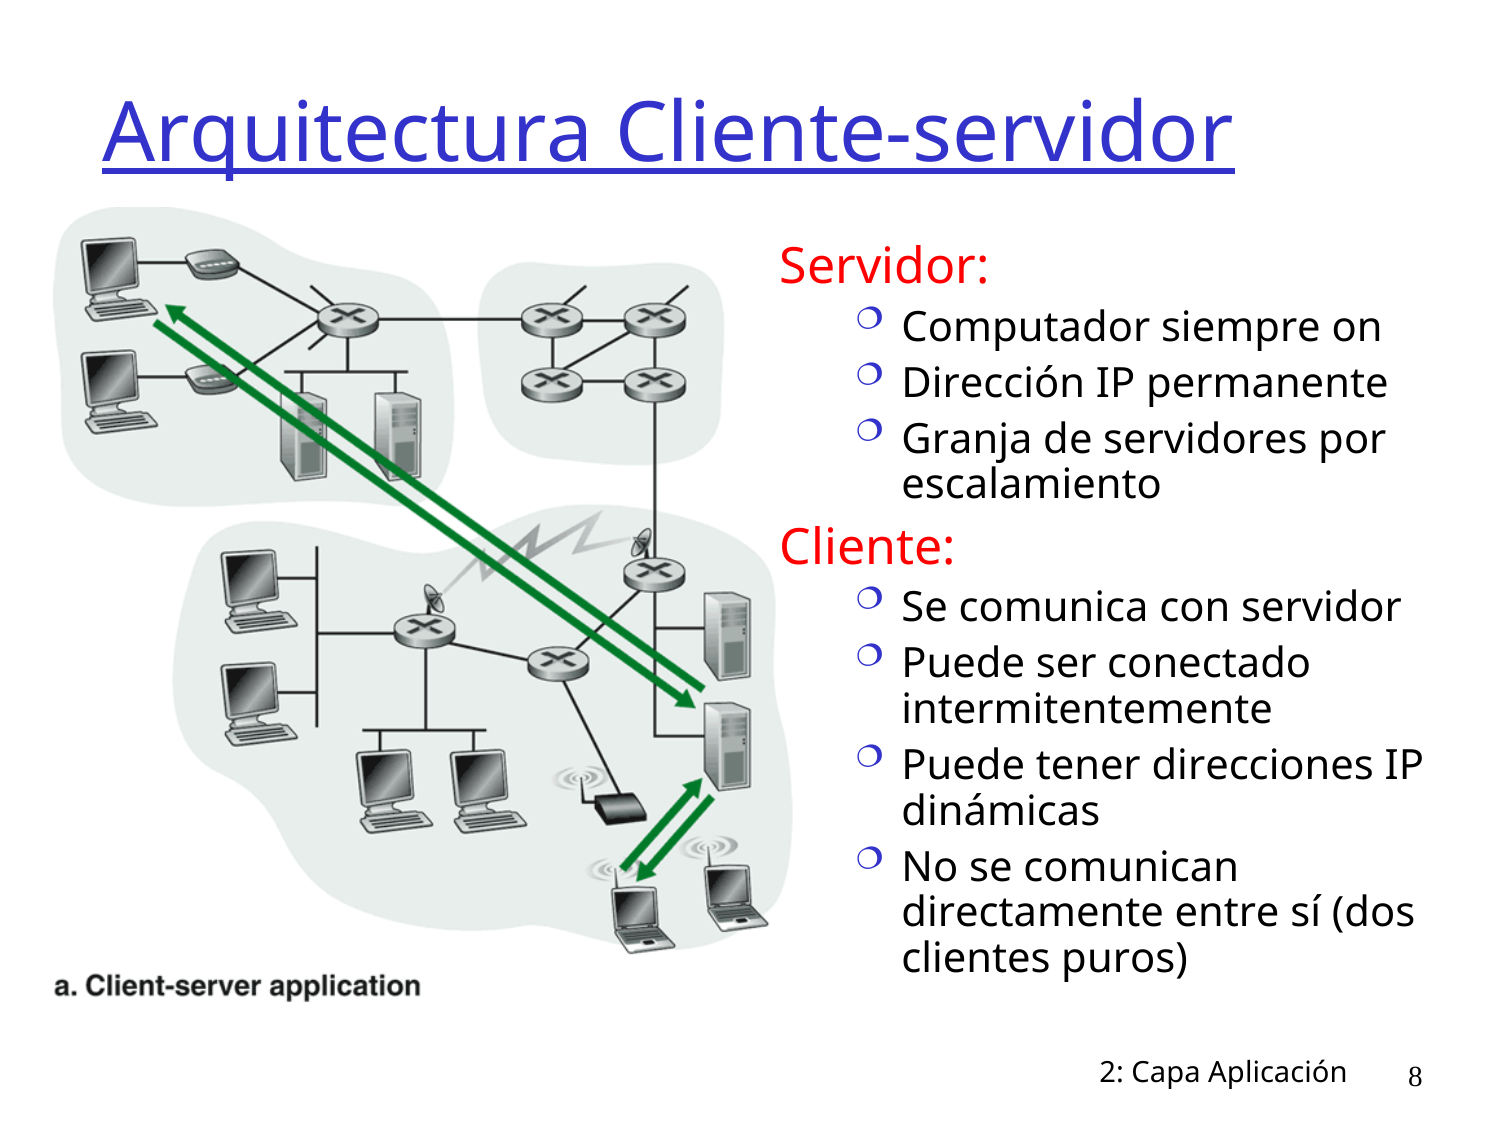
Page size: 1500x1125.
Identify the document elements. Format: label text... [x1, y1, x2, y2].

title Arquitectura Cliente-servidor [87, 37, 1363, 225]
list Servidor: Computador siempre on Dirección IP permanente Granja de servidores por escalamiento Cliente: Se comunica con servidor Puede ser conectado intermitentemente Puede tener direcciones IP dinámicas No se comunican directamente entre sí (dos clientes puros) [765, 232, 1465, 995]
picture [53, 207, 802, 1015]
